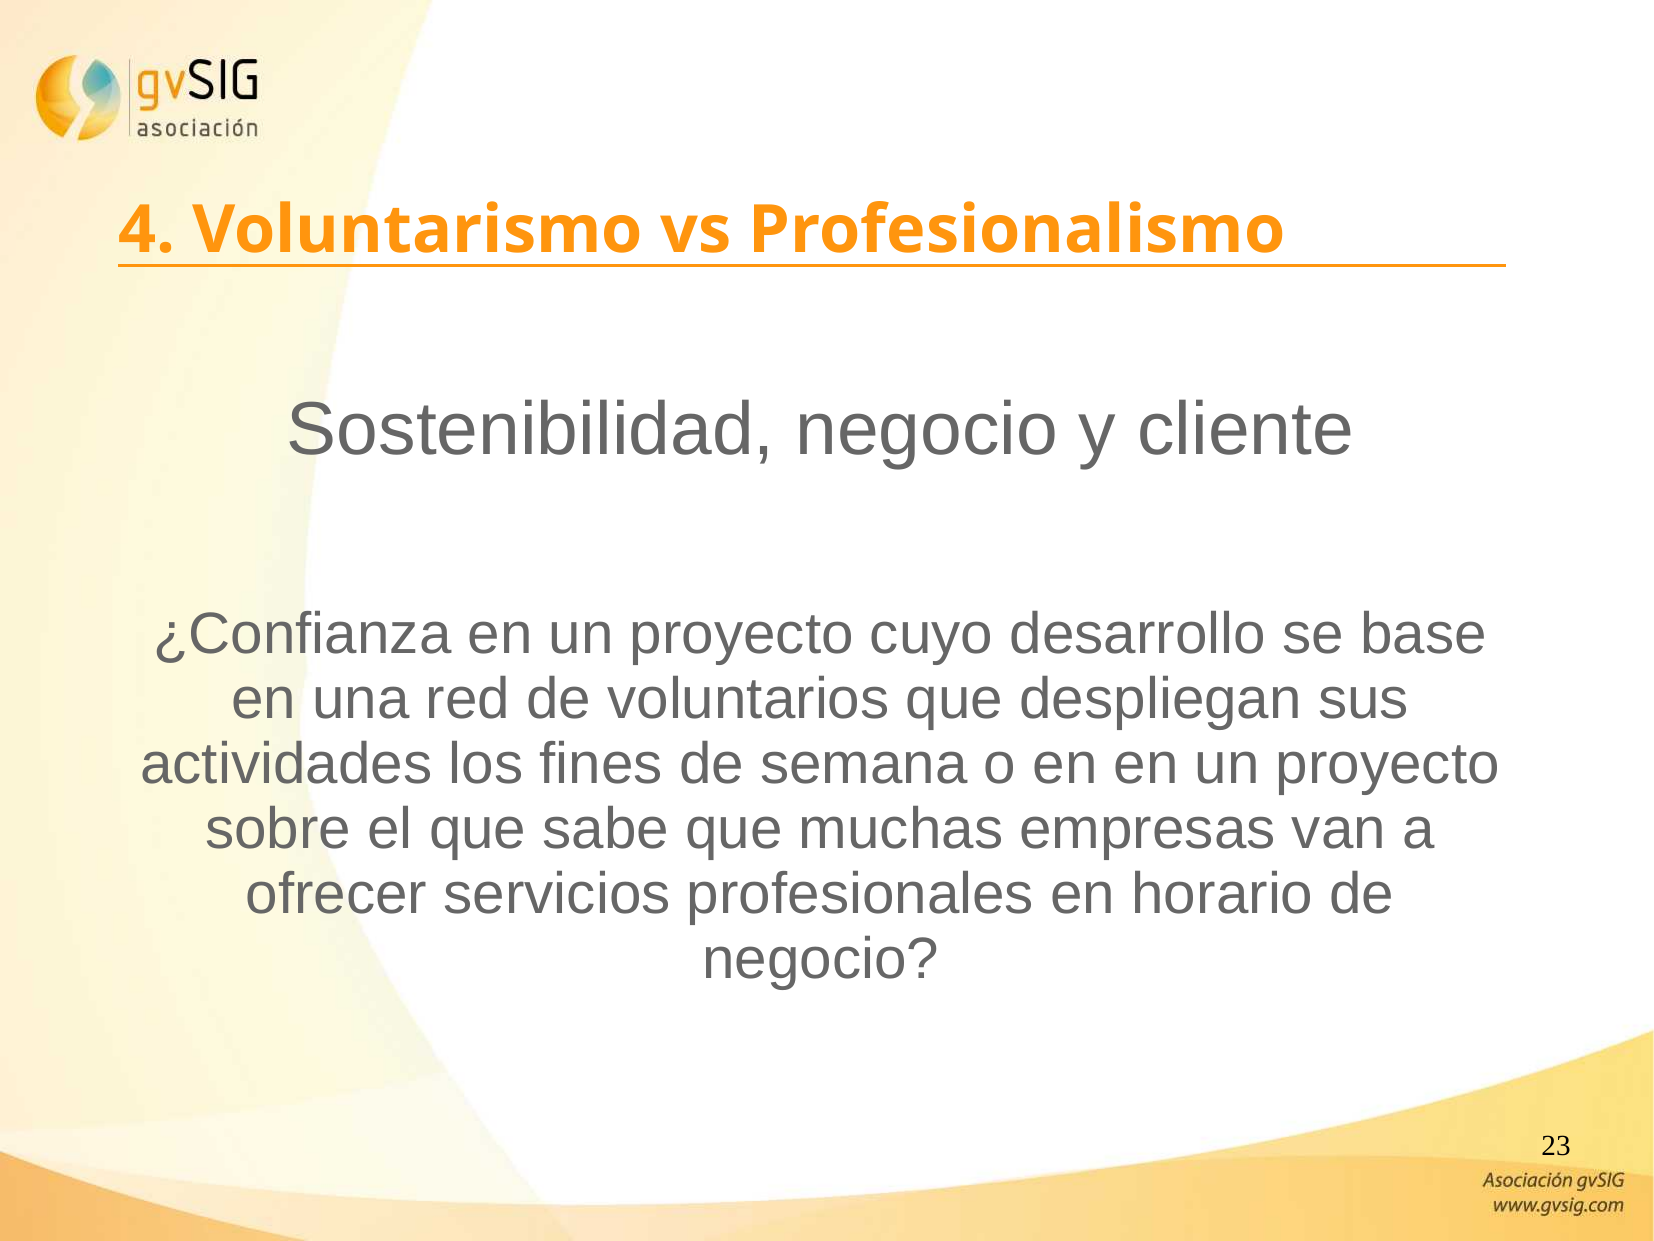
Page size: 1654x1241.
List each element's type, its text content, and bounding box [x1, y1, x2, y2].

title 4. Voluntarismo vs Profesionalismo [118, 177, 1607, 276]
text_box Sostenibilidad, negocio y cliente ¿Confianza en un proyecto cuyo desarrollo se base en una red de voluntarios que despliegan sus actividades los fines de semana o en en un proyecto sobre el que sabe que muchas empresas van a ofrecer servicios profesionales en horario de negocio? [112, 378, 1530, 1166]
picture [0, 0, 1654, 1241]
